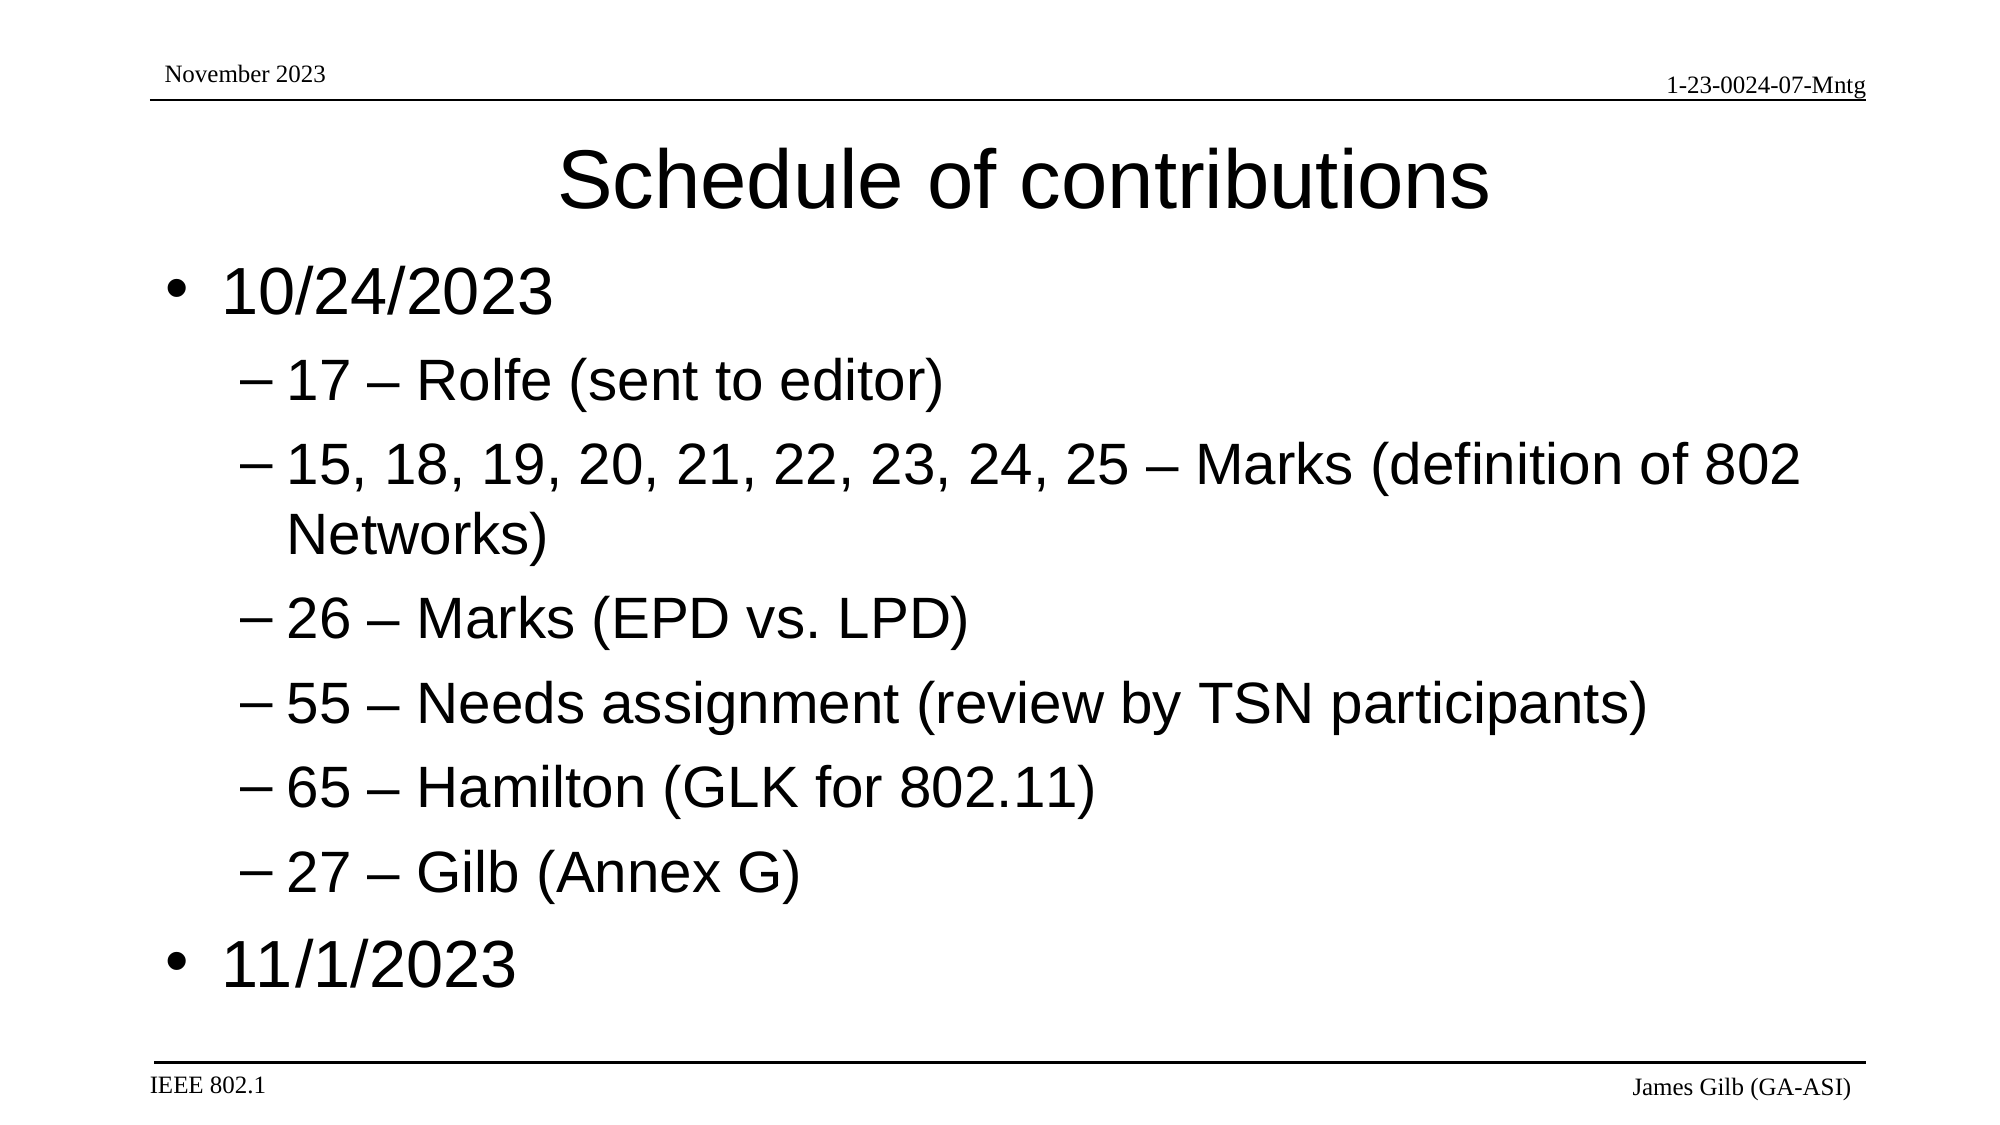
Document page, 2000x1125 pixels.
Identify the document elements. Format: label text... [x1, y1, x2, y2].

title Schedule of contributions [149, 112, 1900, 238]
list 10/24/2023 17 – Rolfe (sent to editor) 15, 18, 19, 20, 21, 22, 23, 24, 25 – Marks (definition of 802 Networks) 26 – Marks (EPD vs. LPD) 55 – Needs assignment (review by TSN participants) 65 – Hamilton (GLK for 802.11) 27 – Gilb (Annex G) 11/1/2023 [149, 239, 1900, 1051]
